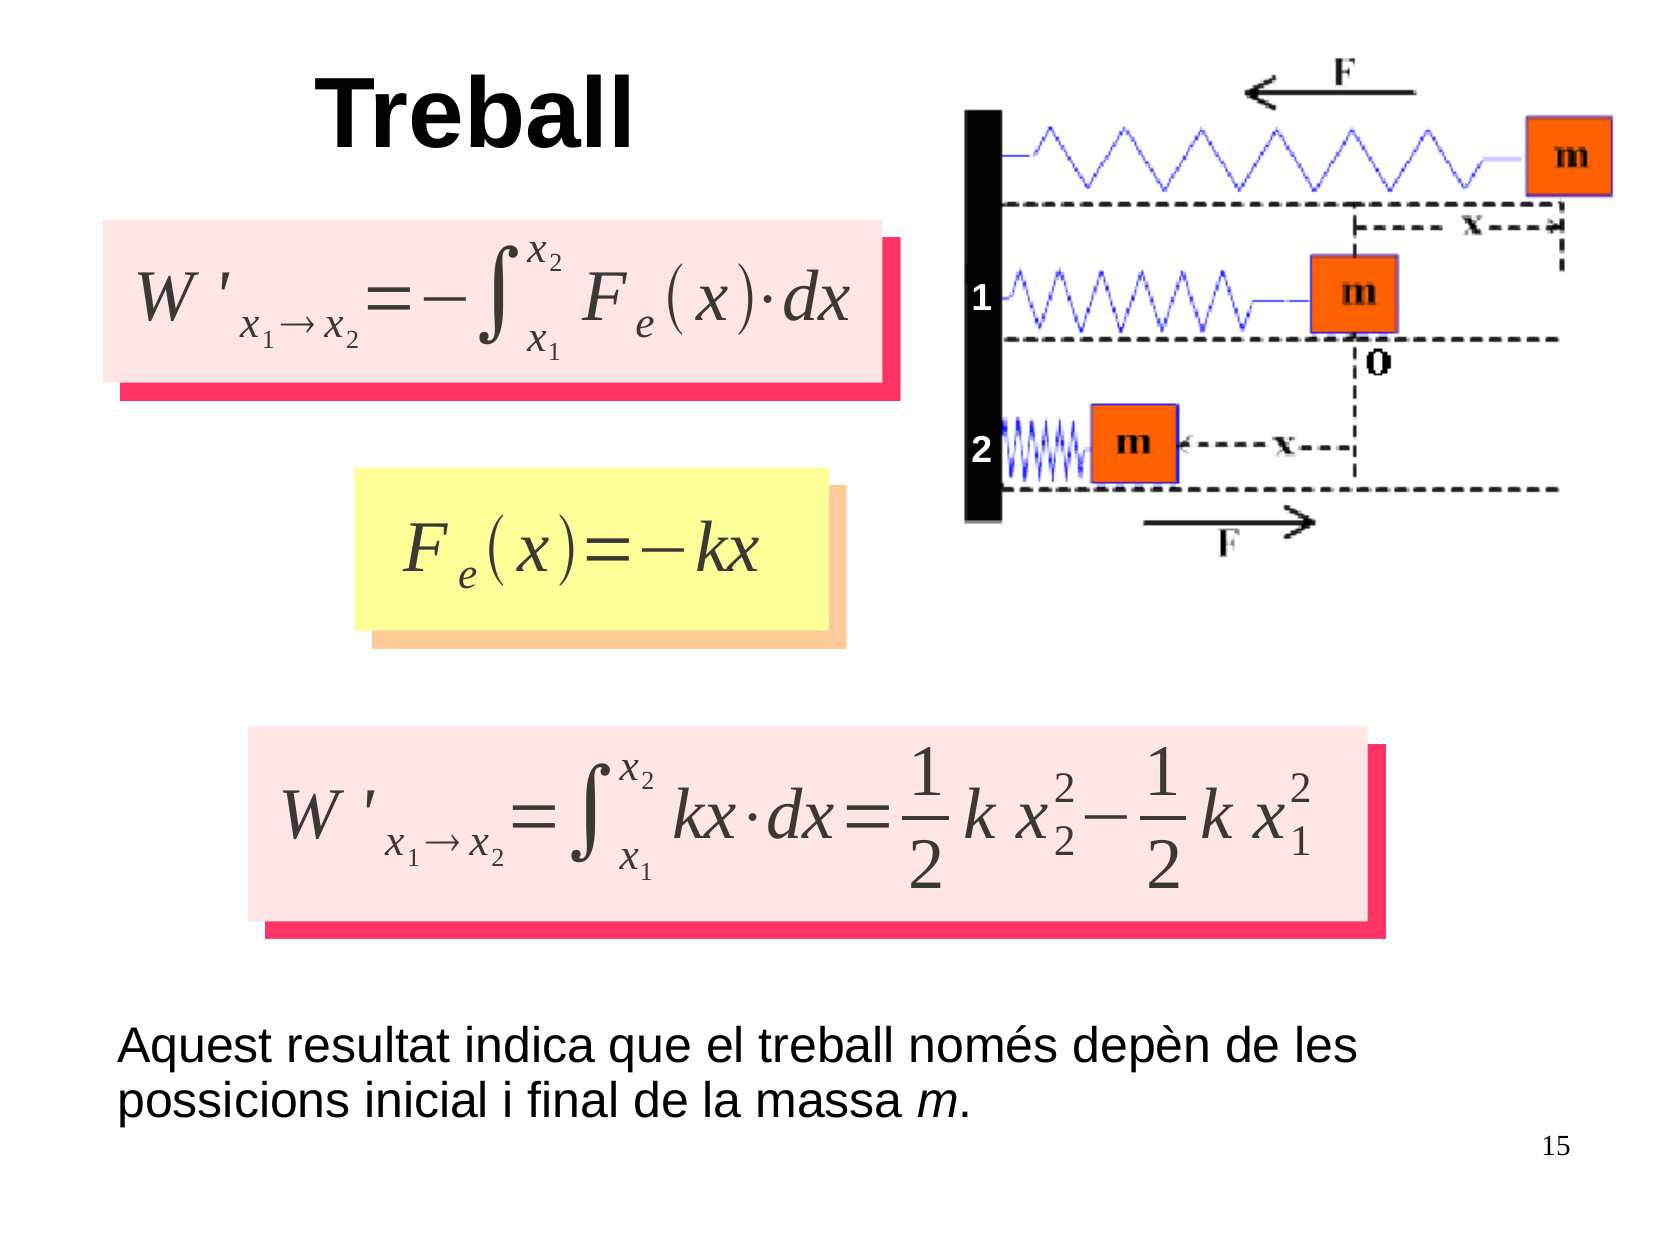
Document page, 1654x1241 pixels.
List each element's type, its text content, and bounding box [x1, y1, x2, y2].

text_box [102, 219, 883, 383]
picture [963, 42, 1620, 575]
text_box Aquest resultat indica que el treball només depèn de les possicions inicial i final de la massa m. [102, 1009, 1588, 1136]
chart [272, 731, 1319, 904]
chart [392, 507, 766, 599]
text_box 1 [956, 269, 1017, 330]
text_box Treball [279, 49, 727, 177]
text_box [354, 467, 830, 631]
text_box 2 [956, 421, 1017, 479]
text_box [248, 726, 1368, 922]
chart [768, 590, 887, 683]
chart [127, 223, 857, 367]
